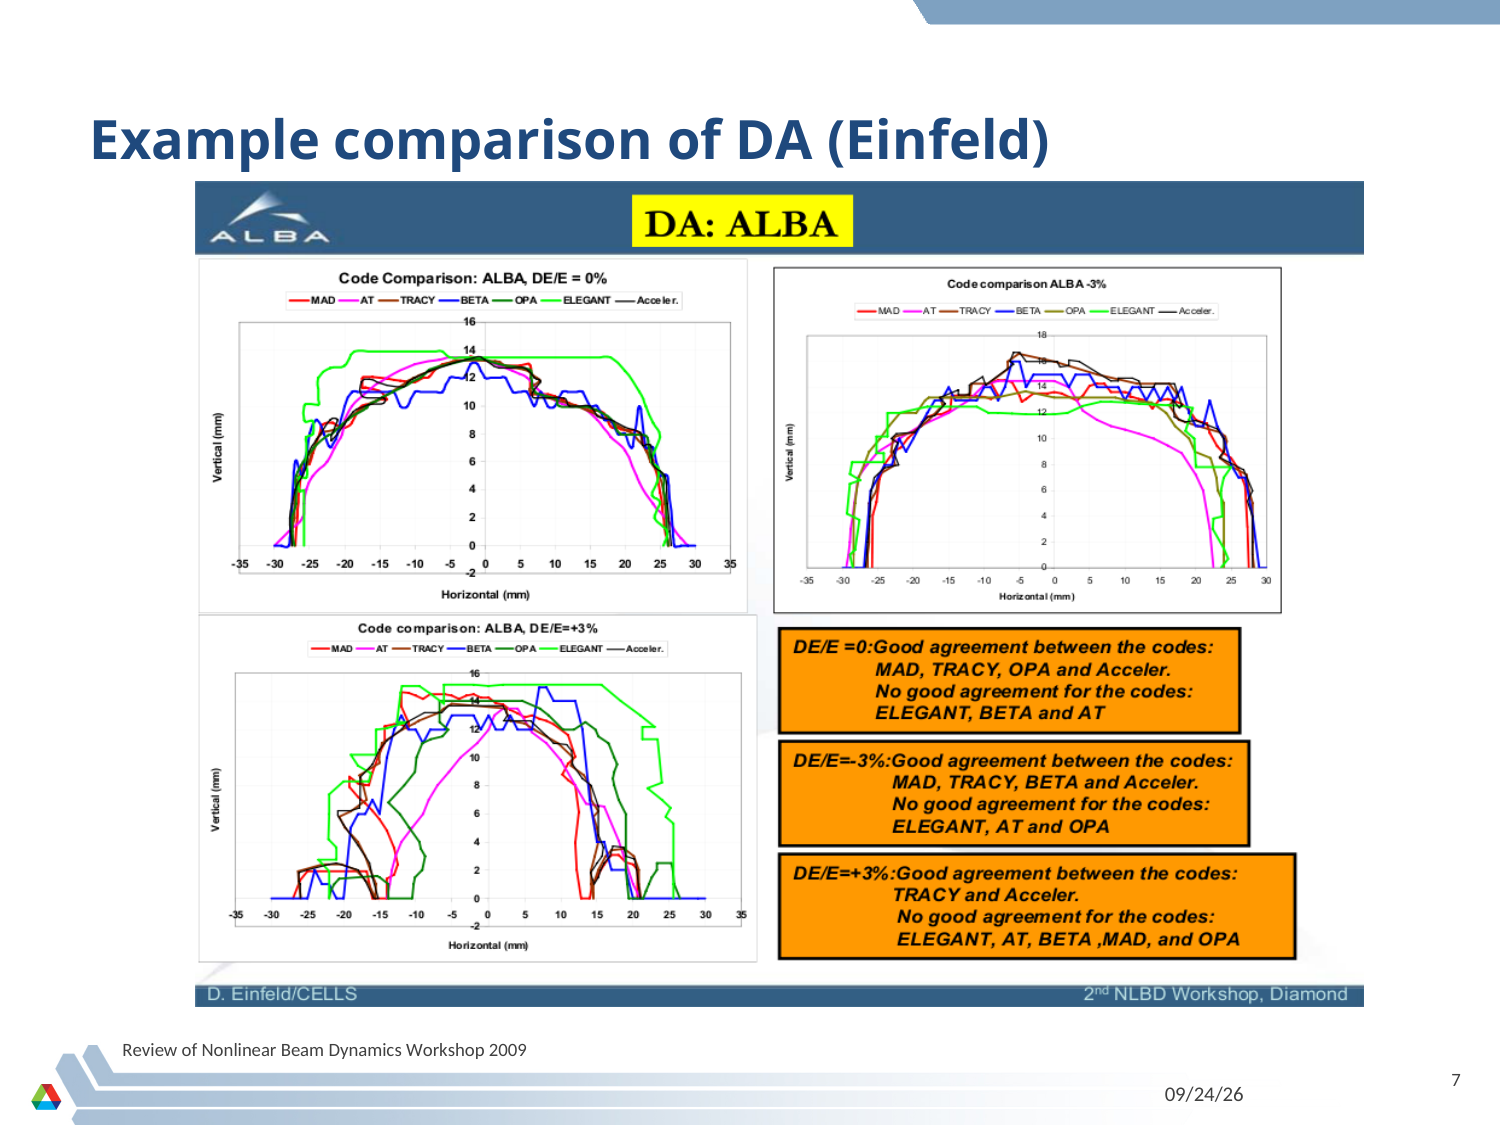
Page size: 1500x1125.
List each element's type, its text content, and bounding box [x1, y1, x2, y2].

title Example comparison of DA (Einfeld) [75, 37, 1426, 241]
picture [0, 1037, 1500, 1125]
picture [195, 181, 1364, 1007]
picture [0, 0, 1500, 26]
